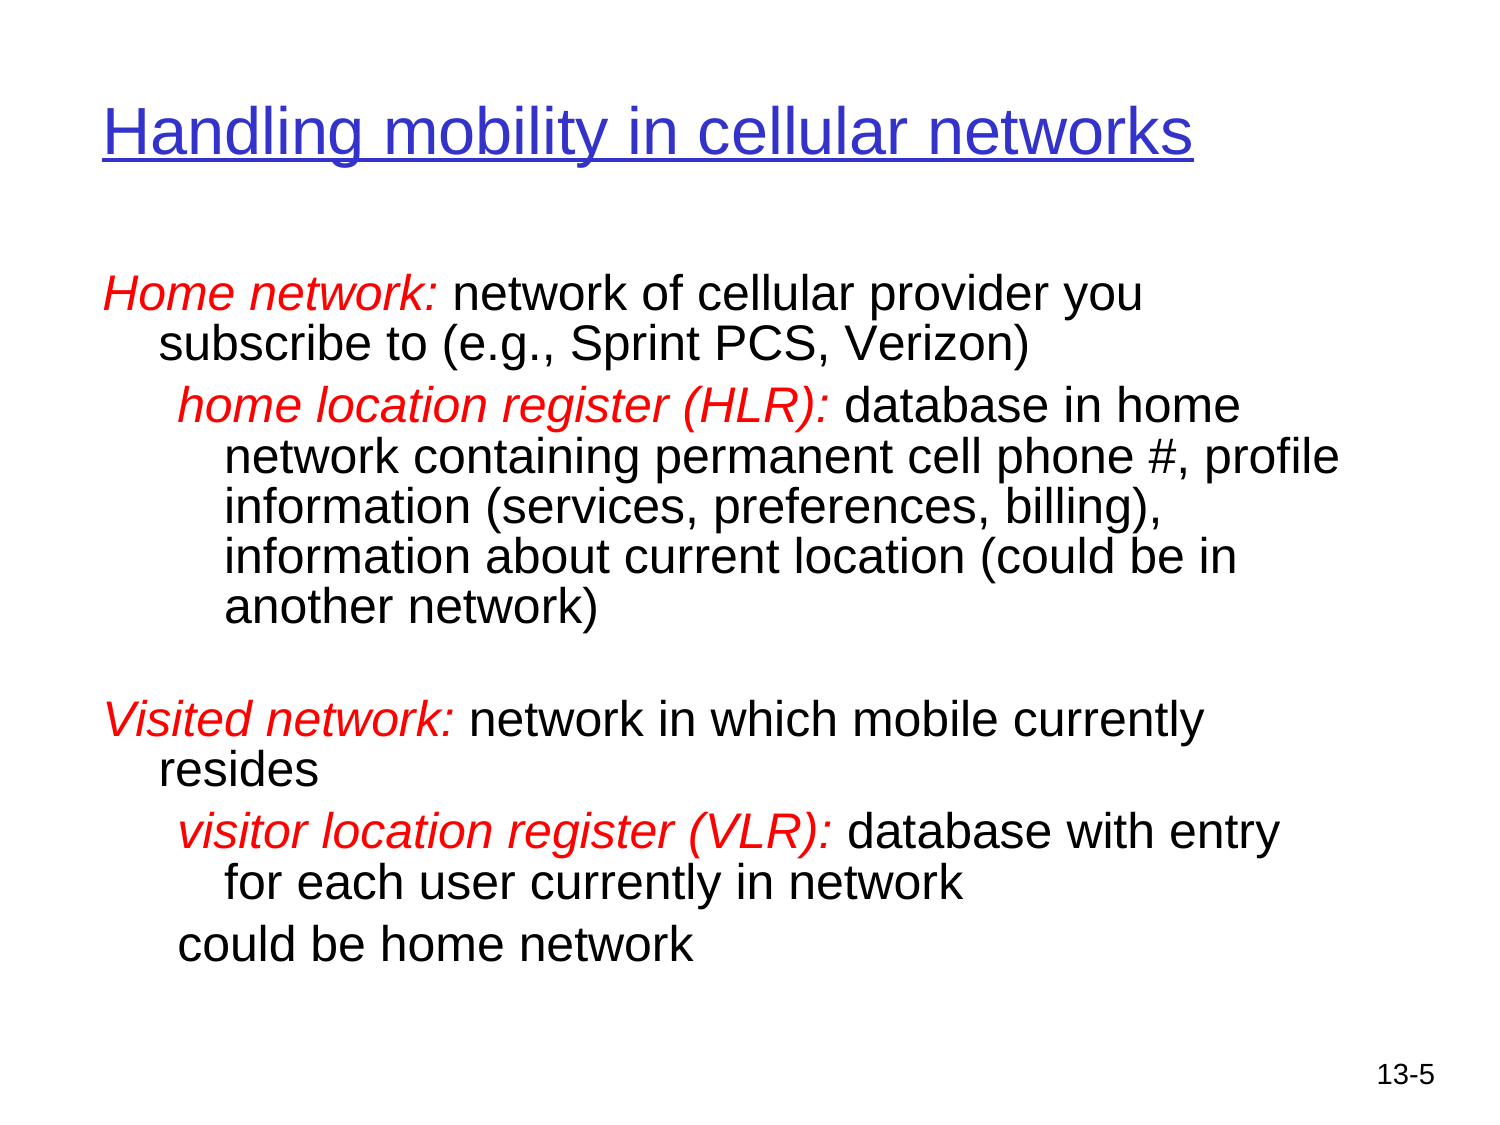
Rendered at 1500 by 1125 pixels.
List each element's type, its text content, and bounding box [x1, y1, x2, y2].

list Home network: network of cellular provider you subscribe to (e.g., Sprint PCS, Verizon) home location register (HLR): database in home network containing permanent cell phone #, profile information (services, preferences, billing), information about current location (could be in another network) Visited network: network in which mobile currently resides visitor location register (VLR): database with entry for each user currently in network could be home network [87, 262, 1363, 1026]
title Handling mobility in cellular networks [87, 37, 1363, 225]
